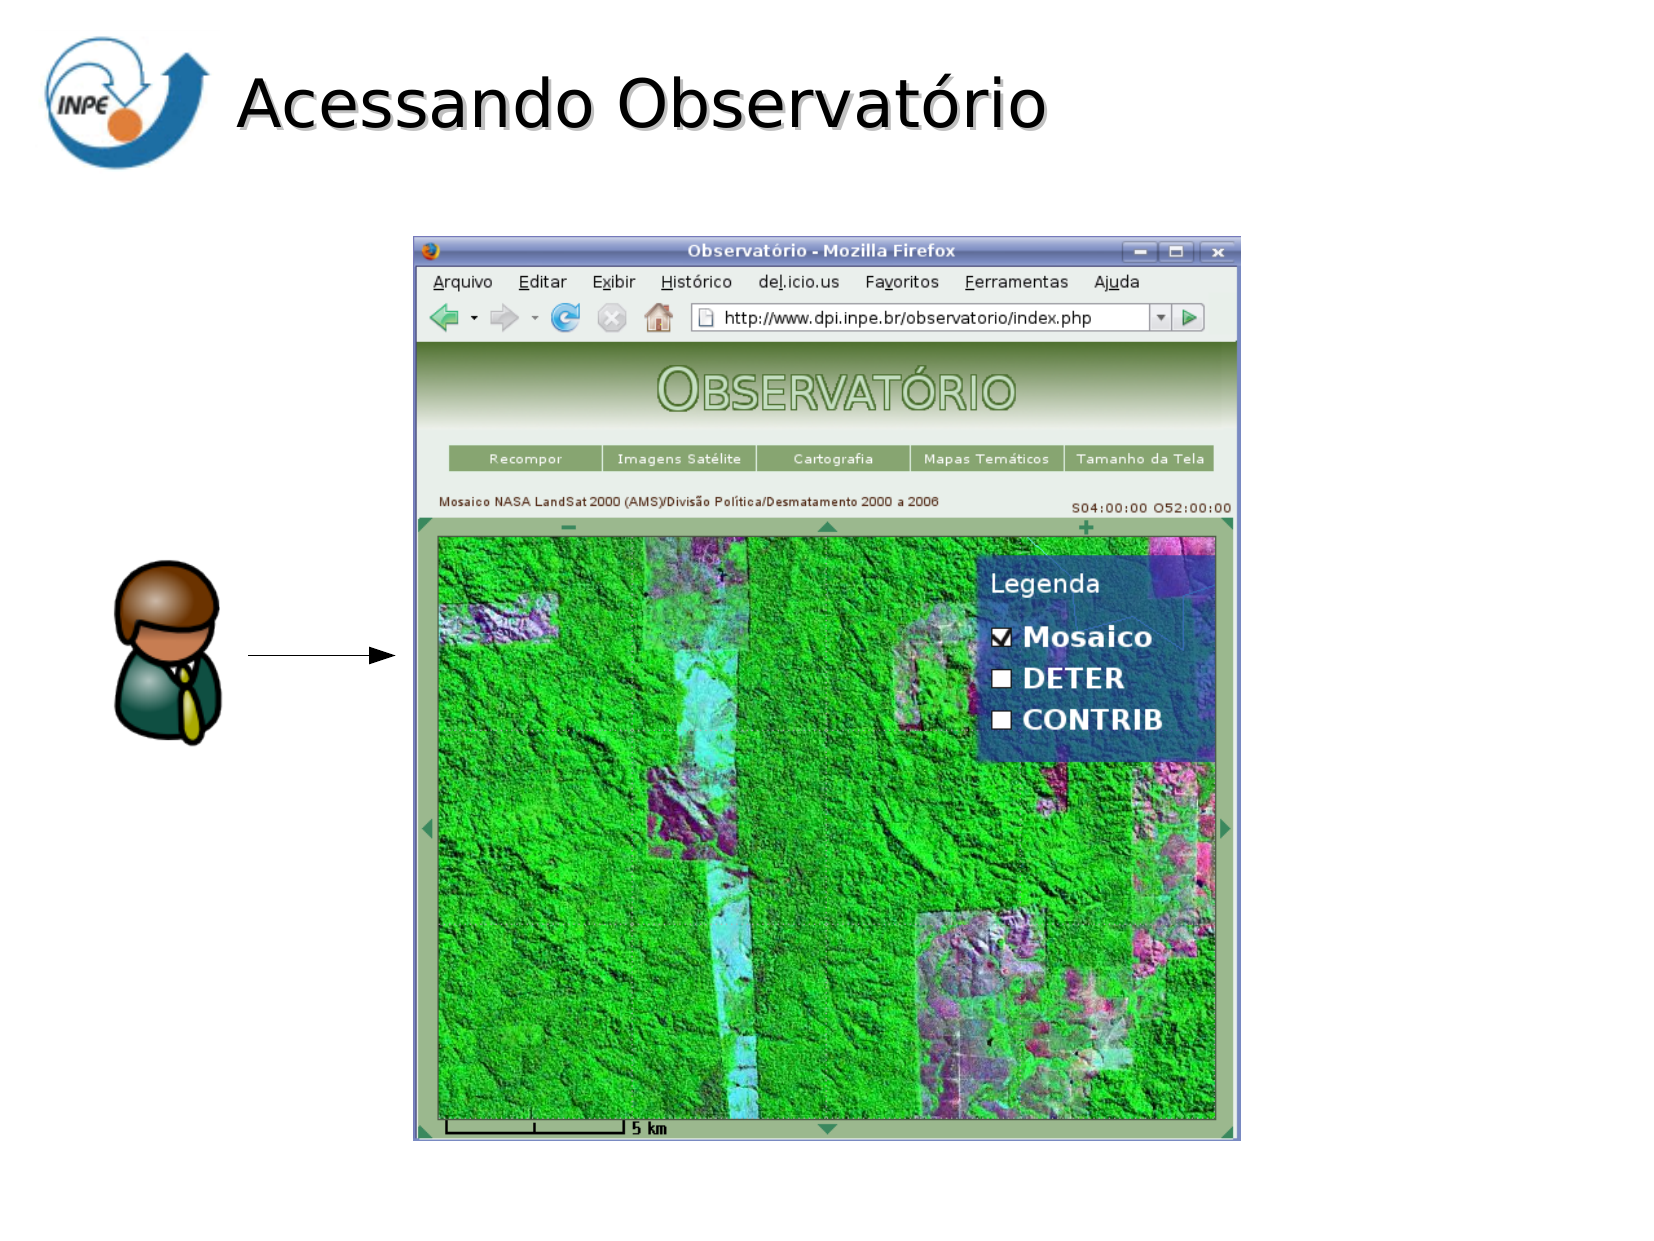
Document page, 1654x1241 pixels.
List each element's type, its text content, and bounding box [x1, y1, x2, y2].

picture [70, 554, 267, 751]
picture [35, 29, 220, 178]
picture [413, 236, 1241, 1141]
title Acessando Observatório [236, 33, 1447, 176]
